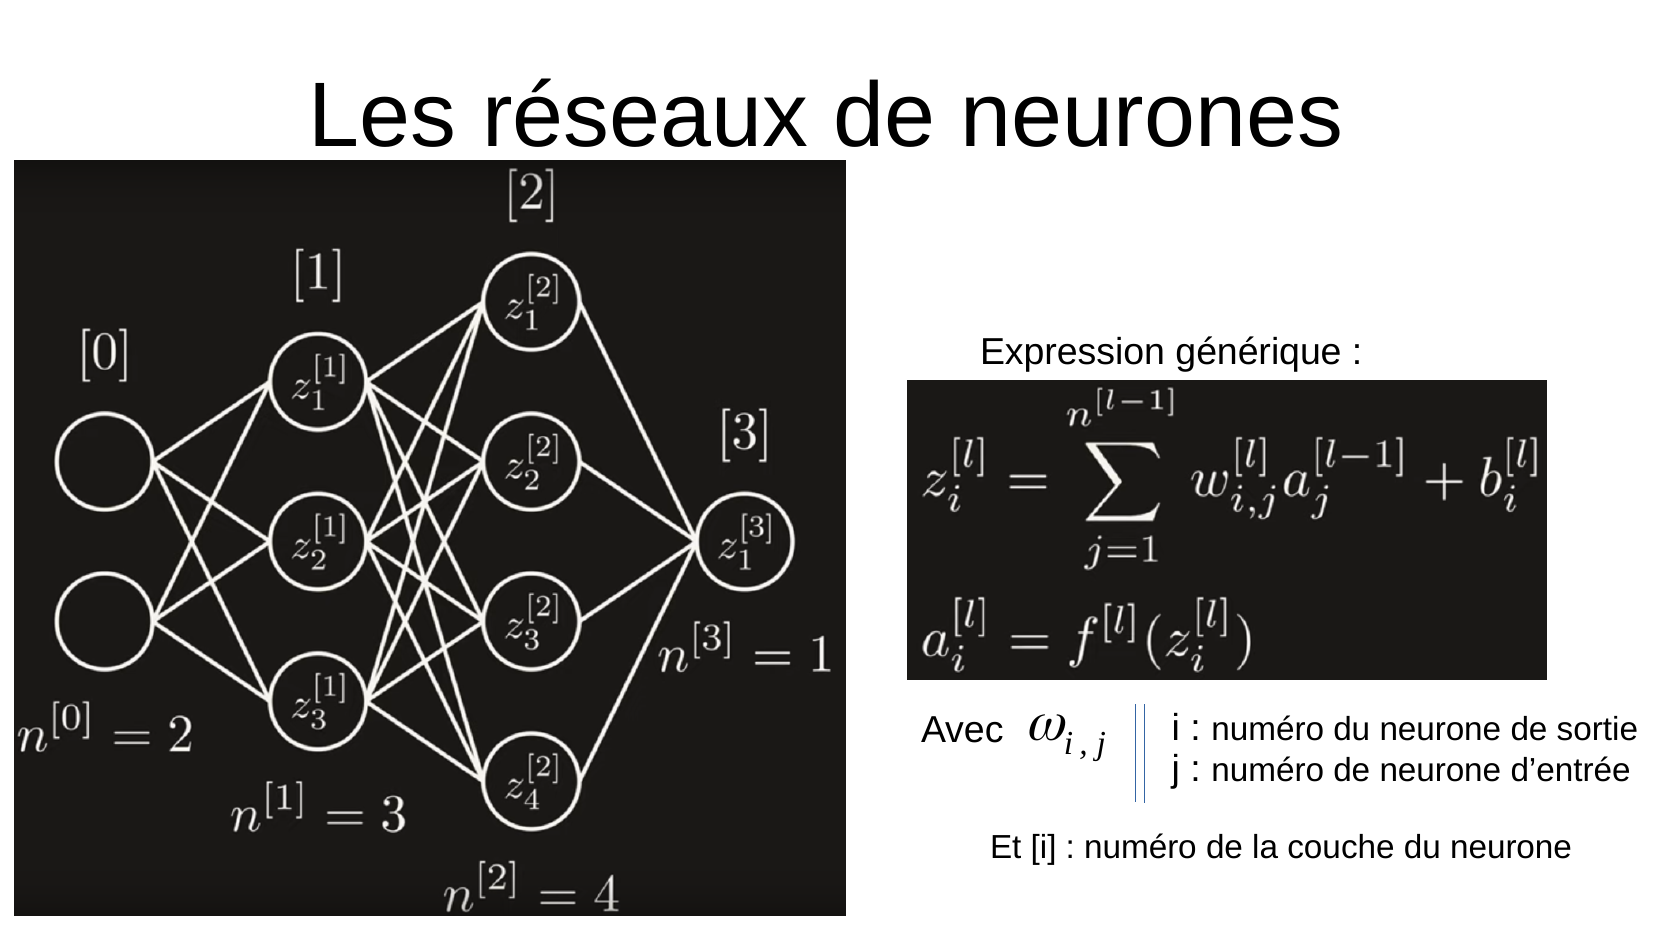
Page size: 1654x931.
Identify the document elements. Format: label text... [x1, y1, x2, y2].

text_box Avec [906, 700, 1019, 758]
picture [907, 380, 1547, 680]
title Les réseaux de neurones [82, 37, 1571, 193]
text_box i : numéro du neurone de sortie j : numéro de neurone d’entrée [1156, 698, 1654, 798]
text_box Expression générique : [965, 322, 1378, 380]
picture [14, 160, 846, 916]
chart [1018, 712, 1113, 762]
text_box Et [i] : numéro de la couche du neurone [975, 821, 1588, 874]
